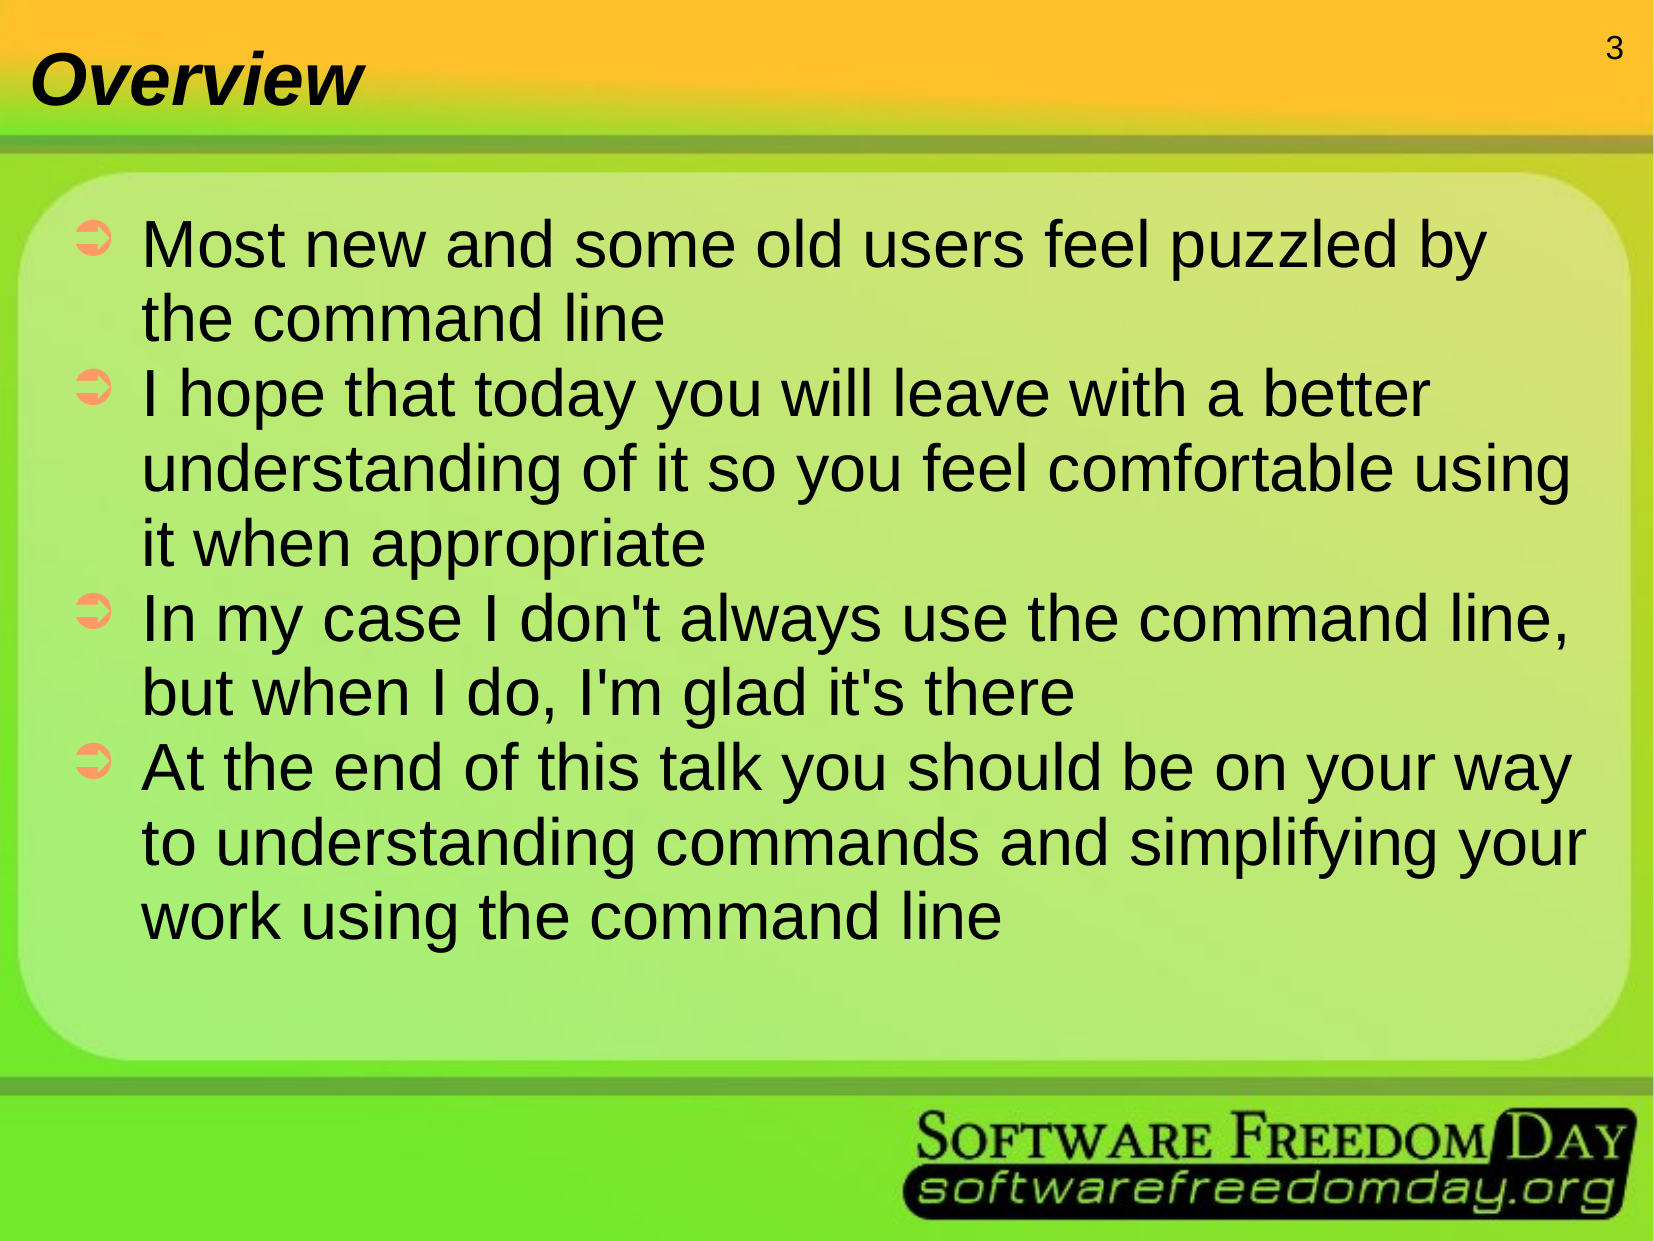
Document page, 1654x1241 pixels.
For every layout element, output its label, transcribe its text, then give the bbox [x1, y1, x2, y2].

list Most new and some old users feel puzzled by the command line I hope that today you will leave with a better understanding of it so you feel comfortable using it when appropriate In my case I don't always use the command line, but when I do, I'm glad it's there At the end of this talk you should be on your way to understanding commands and simplifying your work using the command line [59, 206, 1595, 1026]
picture [0, 0, 1654, 1241]
title Overview [29, 0, 1625, 159]
